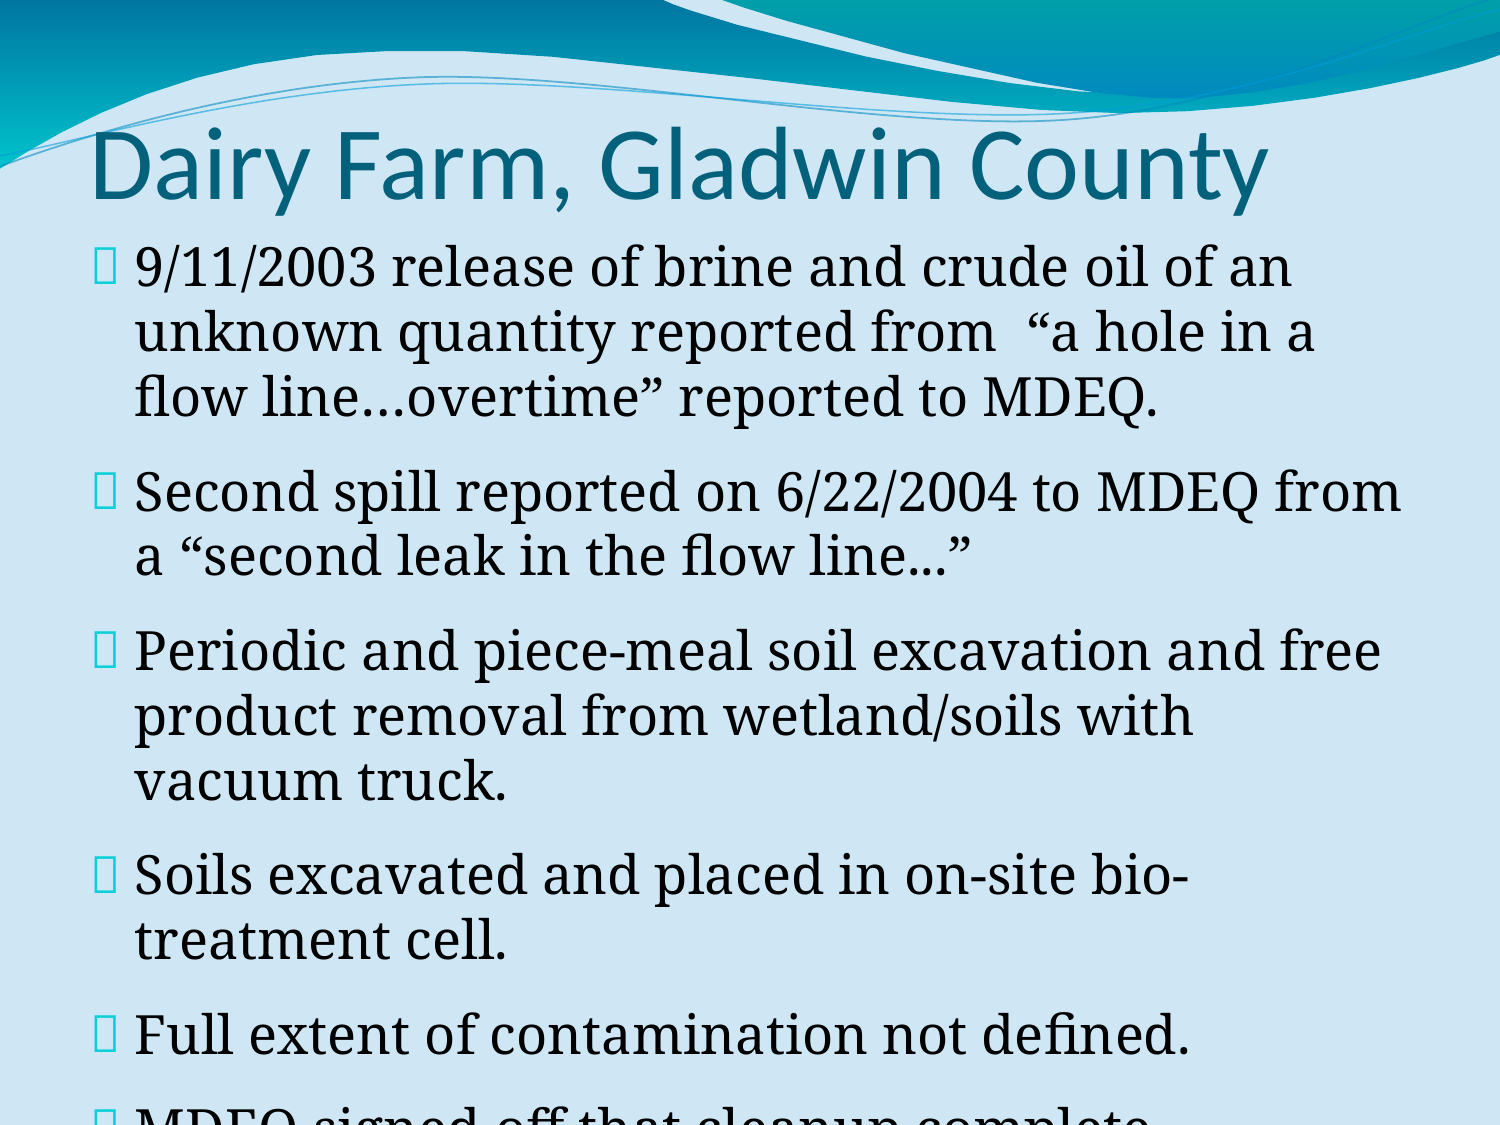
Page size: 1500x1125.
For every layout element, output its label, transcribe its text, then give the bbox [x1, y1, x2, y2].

list 9/11/2003 release of brine and crude oil of an unknown quantity reported from “a hole in a flow line…overtime” reported to MDEQ. Second spill reported on 6/22/2004 to MDEQ from a “second leak in the flow line...” Periodic and piece-meal soil excavation and free product removal from wetland/soils with vacuum truck. Soils excavated and placed in on-site bio-treatment cell. Full extent of contamination not defined. MDEQ signed off that cleanup complete. [75, 224, 1425, 1038]
title Dairy Farm, Gladwin County [75, 87, 1425, 213]
